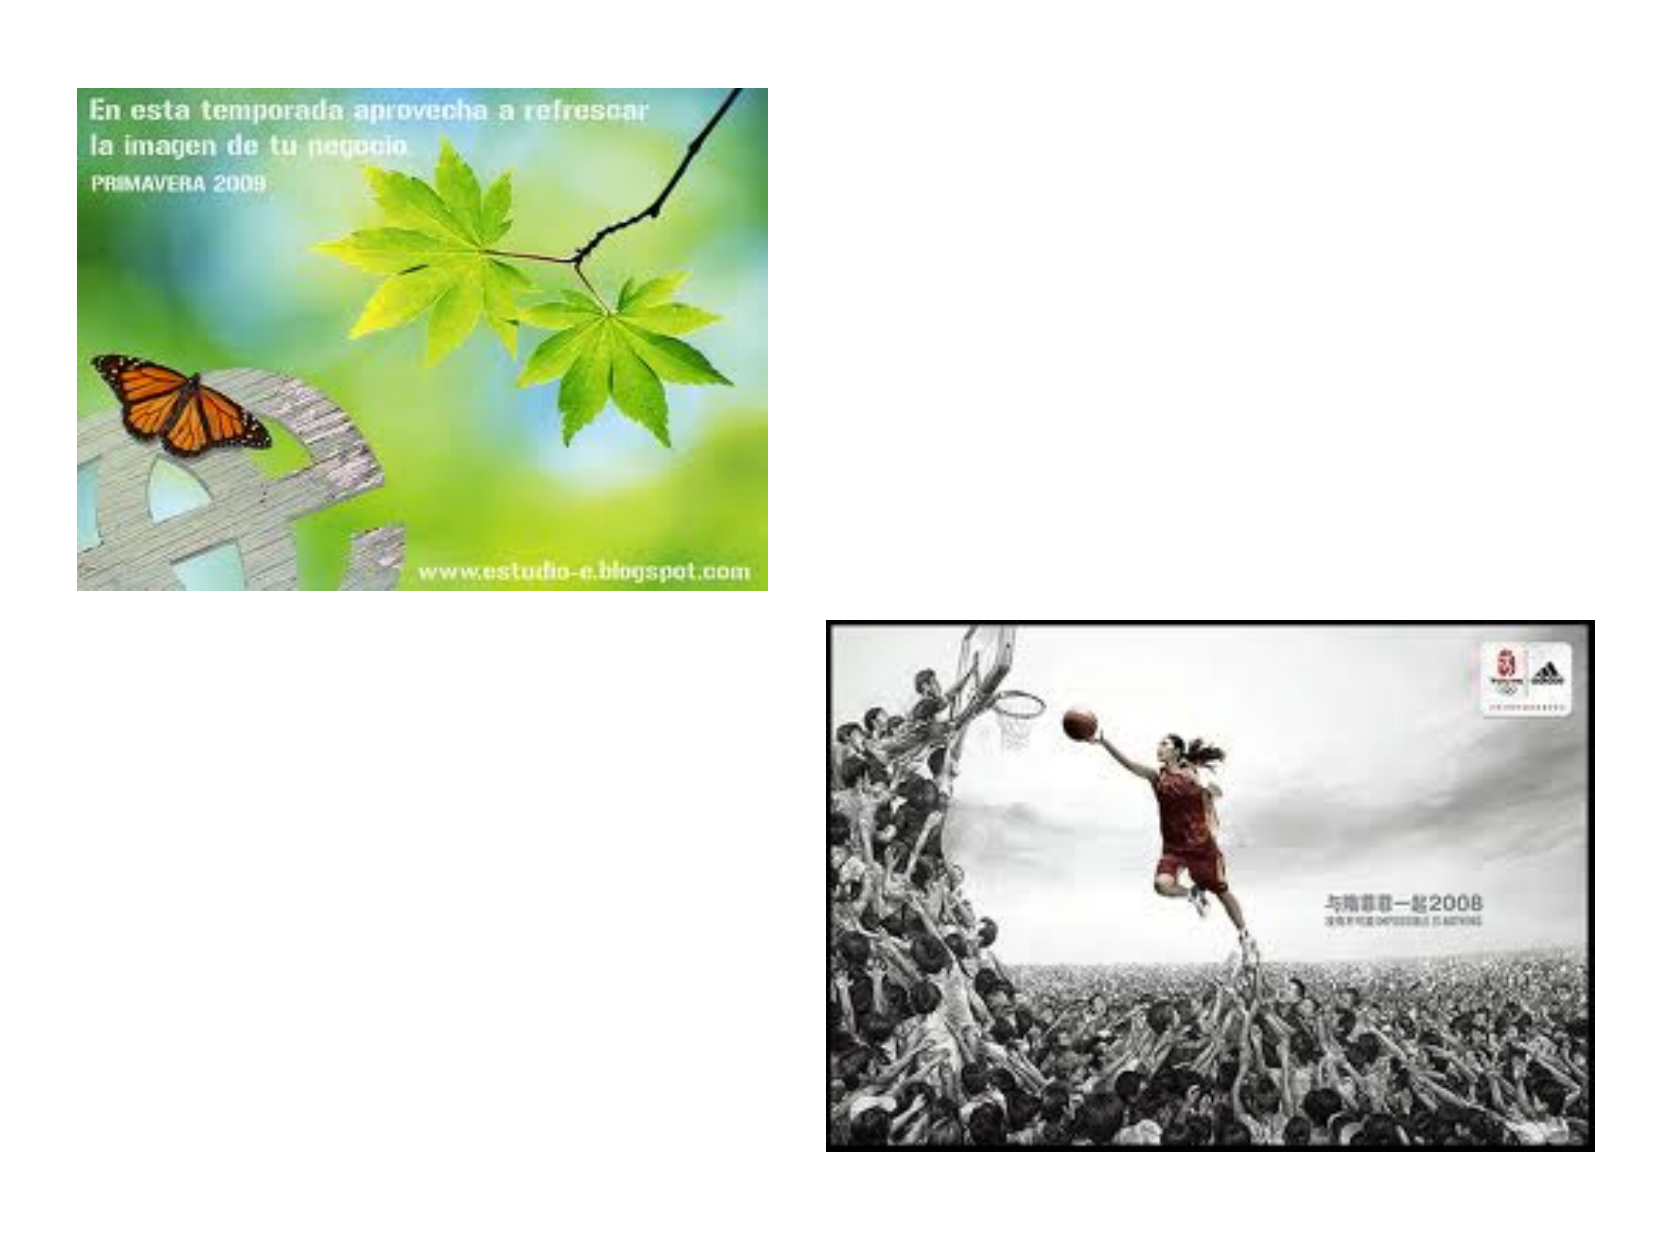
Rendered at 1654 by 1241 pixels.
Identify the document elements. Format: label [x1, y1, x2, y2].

picture [826, 620, 1595, 1152]
picture [77, 88, 768, 591]
